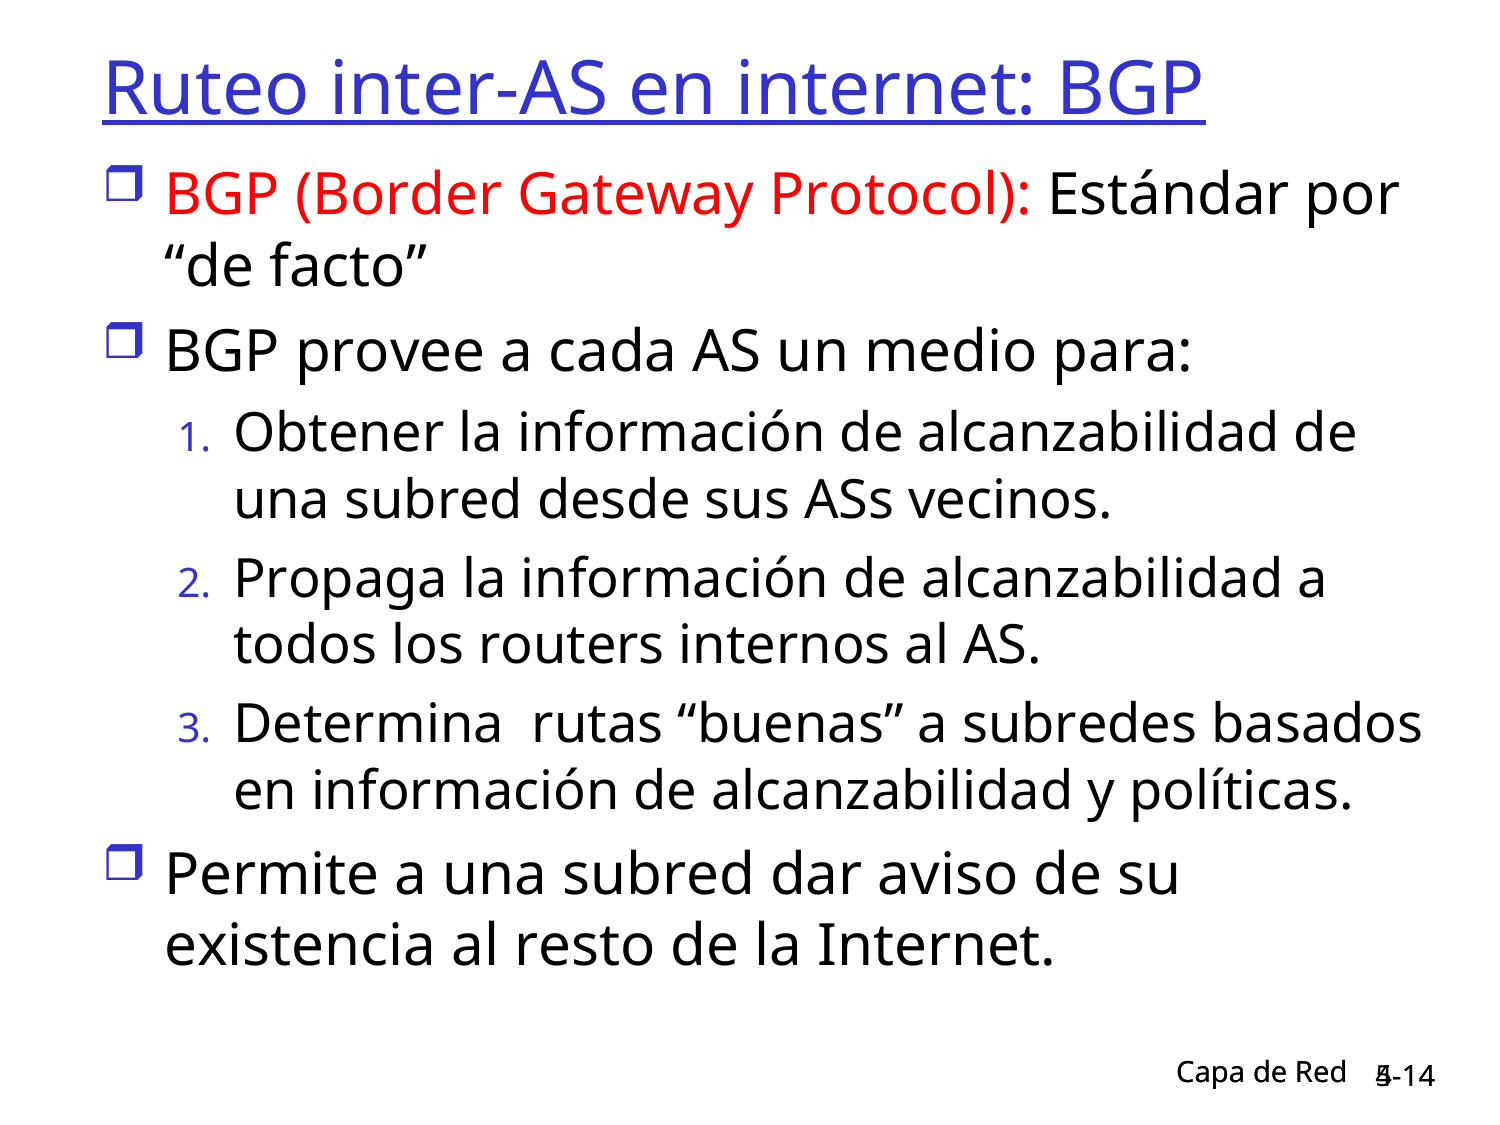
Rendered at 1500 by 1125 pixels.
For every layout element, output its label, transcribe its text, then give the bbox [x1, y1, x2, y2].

title Ruteo inter-AS en internet: BGP [87, 23, 1463, 149]
list BGP (Border Gateway Protocol): Estándar por “de facto” BGP provee a cada AS un medio para: Obtener la información de alcanzabilidad de una subred desde sus ASs vecinos. Propaga la información de alcanzabilidad a todos los routers internos al AS. Determina rutas “buenas” a subredes basados en información de alcanzabilidad y políticas. Permite a una subred dar aviso de su existencia al resto de la Internet. [87, 149, 1463, 1025]
text_box 4-<number> [1339, 1050, 1451, 1125]
text_box Capa de Red [887, 1049, 1363, 1097]
